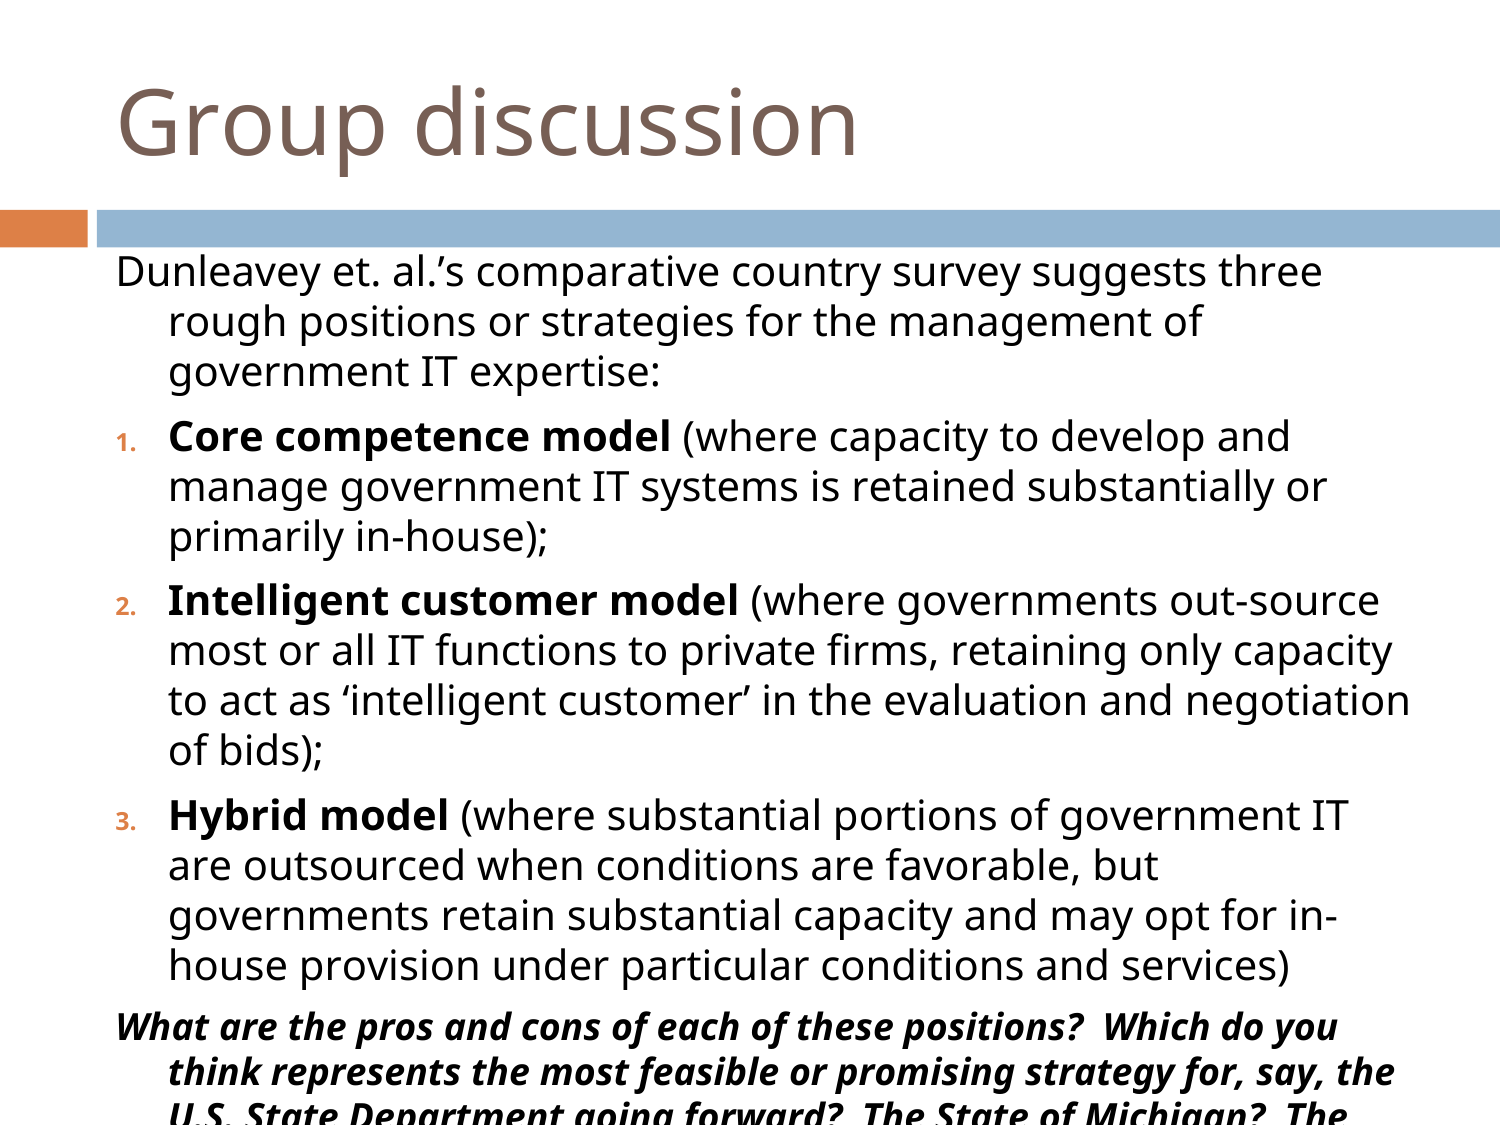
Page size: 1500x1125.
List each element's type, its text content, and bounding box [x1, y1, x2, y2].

title Group discussion [100, 37, 1438, 201]
list Dunleavey et. al.’s comparative country survey suggests three rough positions or strategies for the management of government IT expertise: Core competence model (where capacity to develop and manage government IT systems is retained substantially or primarily in-house); Intelligent customer model (where governments out-source most or all IT functions to private firms, retaining only capacity to act as ‘intelligent customer’ in the evaluation and negotiation of bids); Hybrid model (where substantial portions of government IT are outsourced when conditions are favorable, but governments retain substantial capacity and may opt for in-house provision under particular conditions and services) What are the pros and cons of each of these positions? Which do you think represents the most feasible or promising strategy for, say, the U.S. State Department going forward? The State of Michigan? The City of Ann Arbor? How might the public character of government agencies lead to different priorities and decisions around the above than those taken by organizations in the private sector? [100, 237, 1438, 1036]
